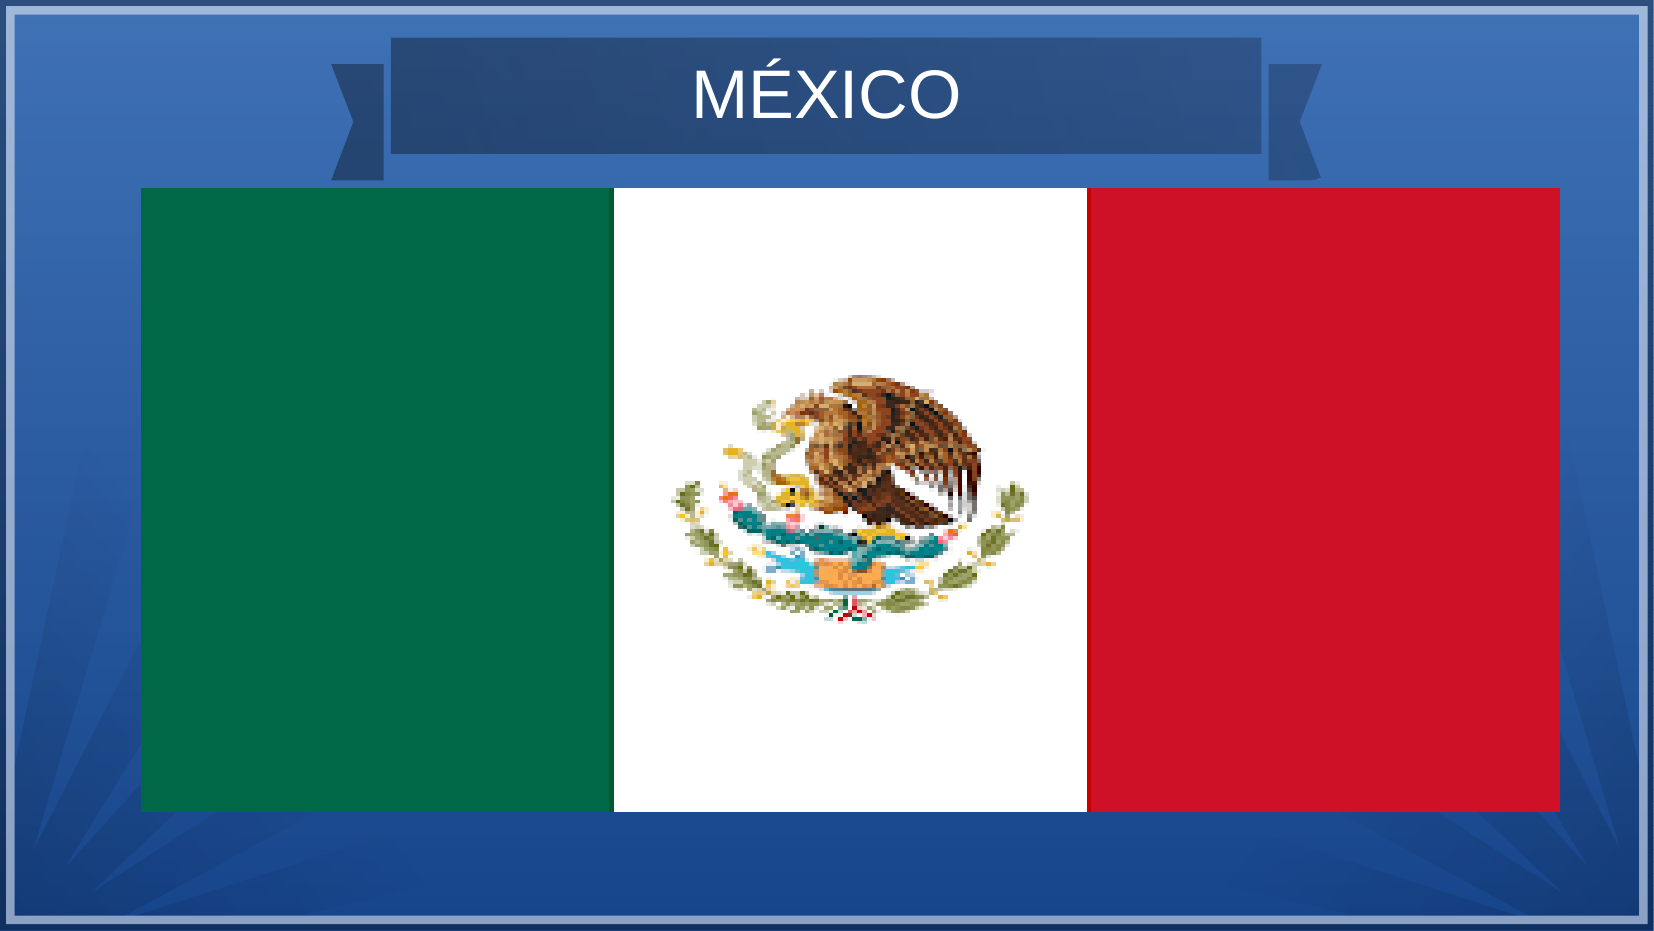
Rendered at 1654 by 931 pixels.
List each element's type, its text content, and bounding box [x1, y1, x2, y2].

title MÉXICO [389, 35, 1264, 154]
picture [141, 188, 1560, 812]
